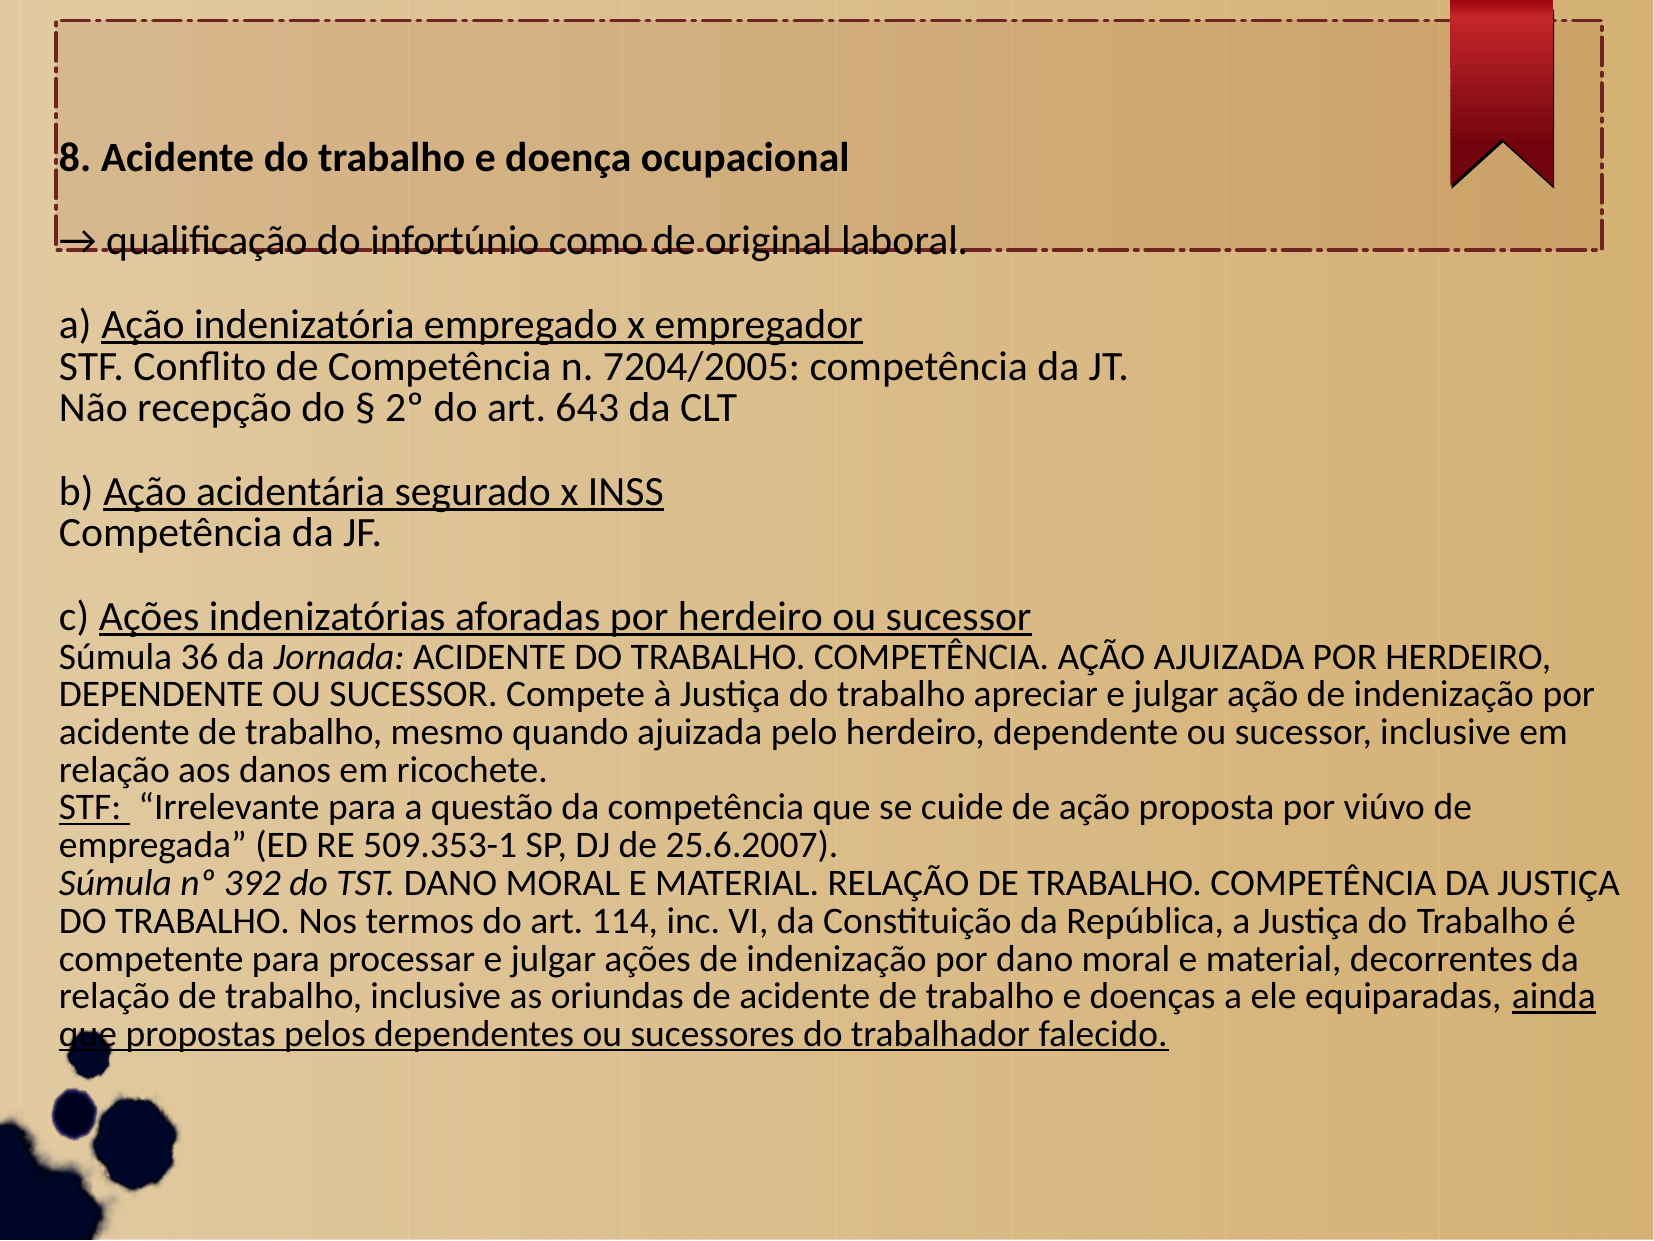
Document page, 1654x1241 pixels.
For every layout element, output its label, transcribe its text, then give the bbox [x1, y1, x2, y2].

title 8. Acidente do trabalho e doença ocupacional → qualificação do infortúnio como de original laboral. a) Ação indenizatória empregado x empregador STF. Conflito de Competência n. 7204/2005: competência da JT. Não recepção do § 2º do art. 643 da CLT b) Ação acidentária segurado x INSS Competência da JF. c) Ações indenizatórias aforadas por herdeiro ou sucessor Súmula 36 da Jornada: ACIDENTE DO TRABALHO. COMPETÊNCIA. AÇÃO AJUIZADA POR HERDEIRO, DEPENDENTE OU SUCESSOR. Compete à Justiça do trabalho apreciar e julgar ação de indenização por acidente de trabalho, mesmo quando ajuizada pelo herdeiro, dependente ou sucessor, inclusive em relação aos danos em ricochete. STF: “Irrelevante para a questão da competência que se cuide de ação proposta por viúvo de empregada” (ED RE 509.353-1 SP, DJ de 25.6.2007). Súmula nº 392 do TST. DANO MORAL E MATERIAL. RELAÇÃO DE TRABALHO. COMPETÊNCIA DA JUSTIÇA DO TRABALHO. Nos termos do art. 114, inc. VI, da Constituição da República, a Justiça do Trabalho é competente para processar e julgar ações de indenização por dano moral e material, decorrentes da relação de trabalho, inclusive as oriundas de acidente de trabalho e doenças a ele equiparadas, ainda que propostas pelos dependentes ou sucessores do trabalhador falecido. [59, 35, 1642, 1203]
